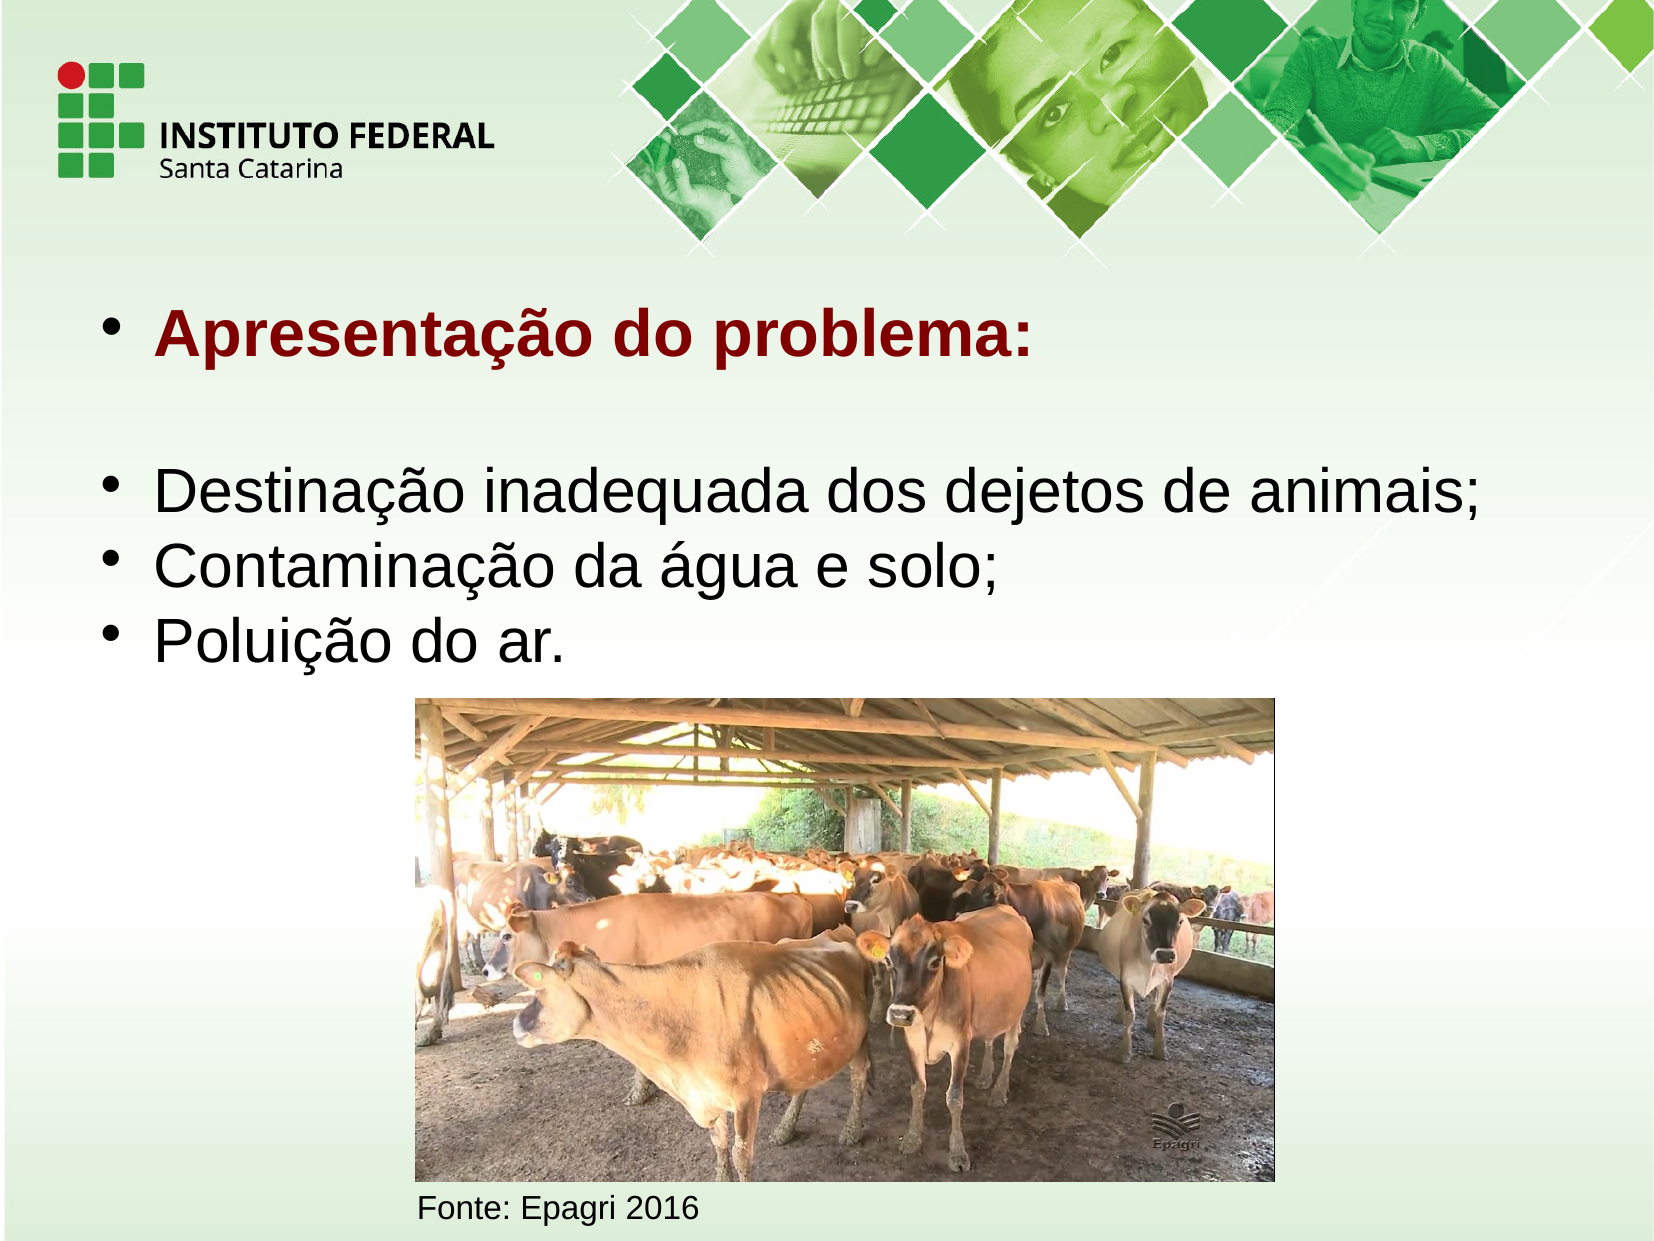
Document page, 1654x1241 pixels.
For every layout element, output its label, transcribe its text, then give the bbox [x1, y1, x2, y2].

text_box Fonte: Epagri 2016 [402, 1178, 715, 1234]
picture [1, 0, 1654, 1241]
text_box Apresentação do problema: Destinação inadequada dos dejetos de animais; Contaminação da água e solo; Poluição do ar. [82, 290, 1538, 701]
